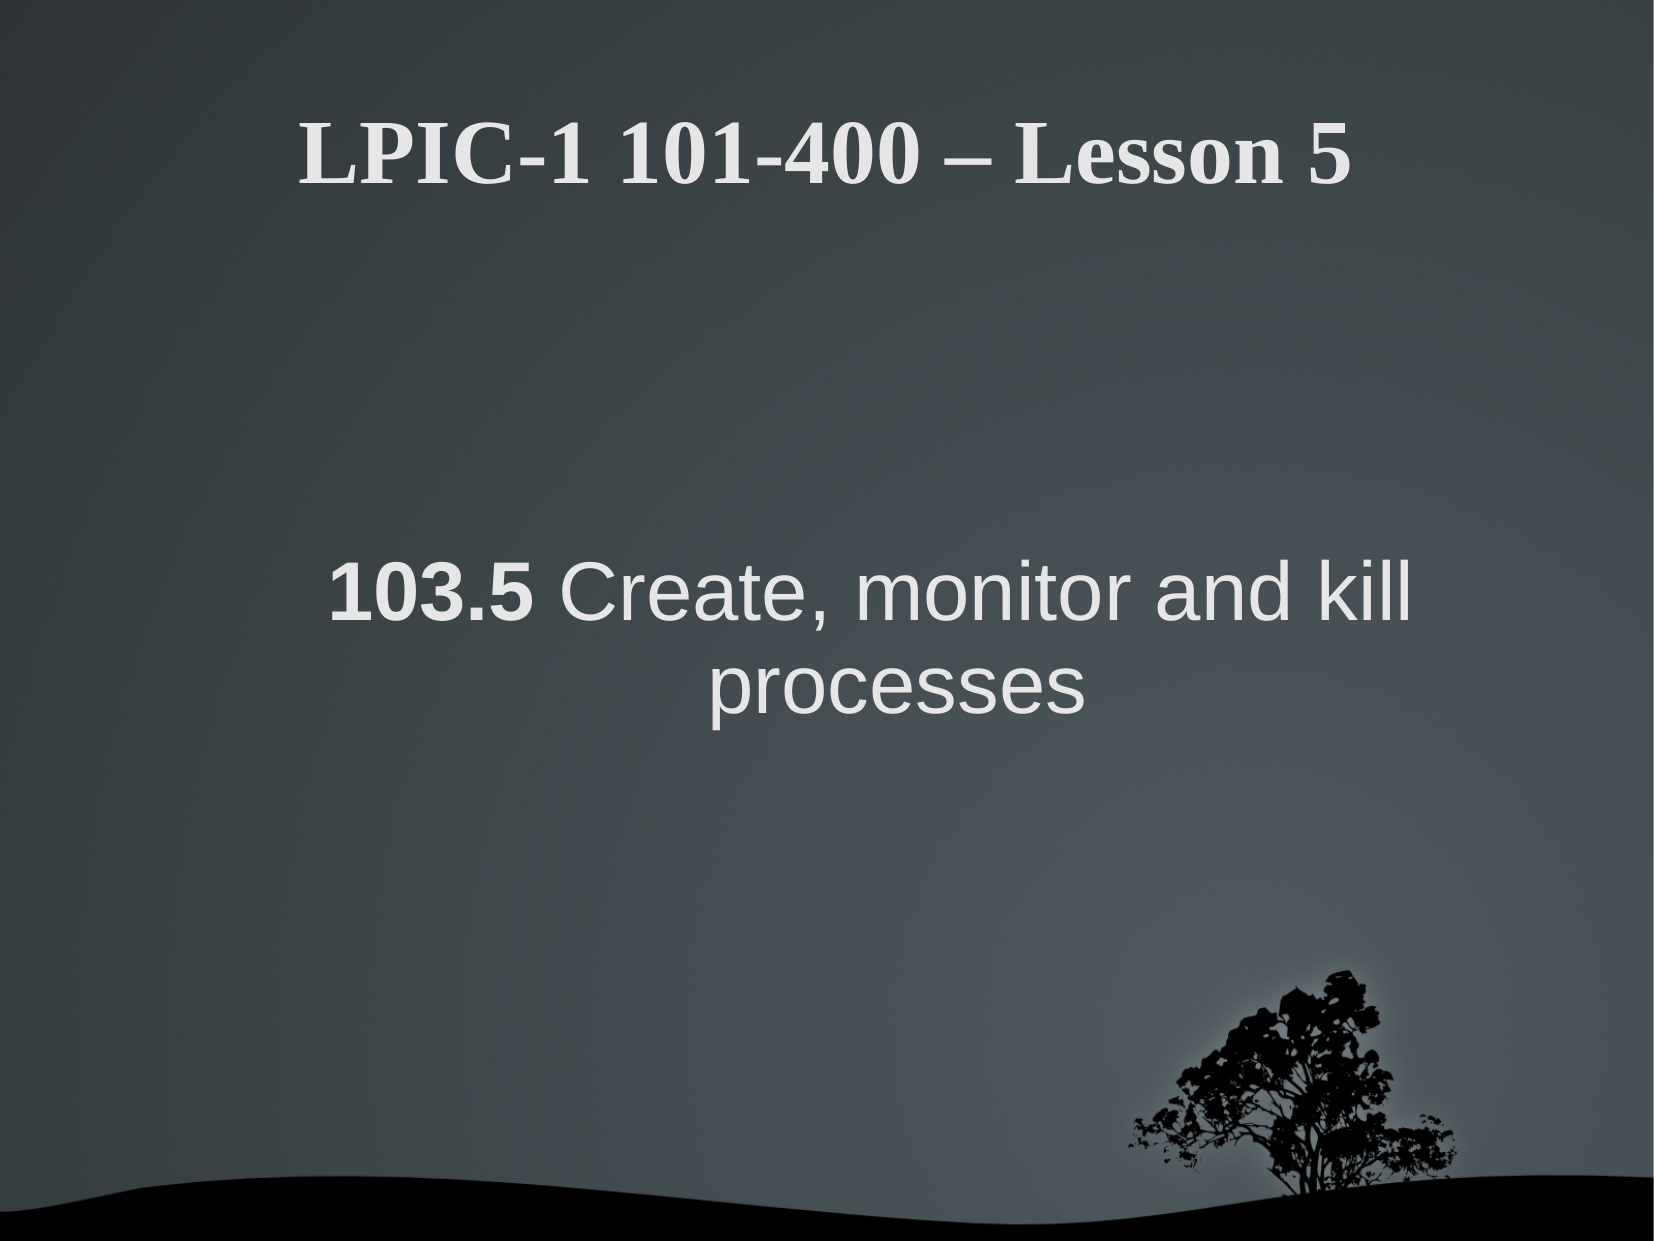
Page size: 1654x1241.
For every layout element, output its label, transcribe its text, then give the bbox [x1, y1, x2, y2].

title LPIC-1 101-400 – Lesson 5 [82, 49, 1571, 257]
list 103.5 Create, monitor and kill processes [82, 290, 1571, 1109]
picture [0, 0, 1654, 1241]
